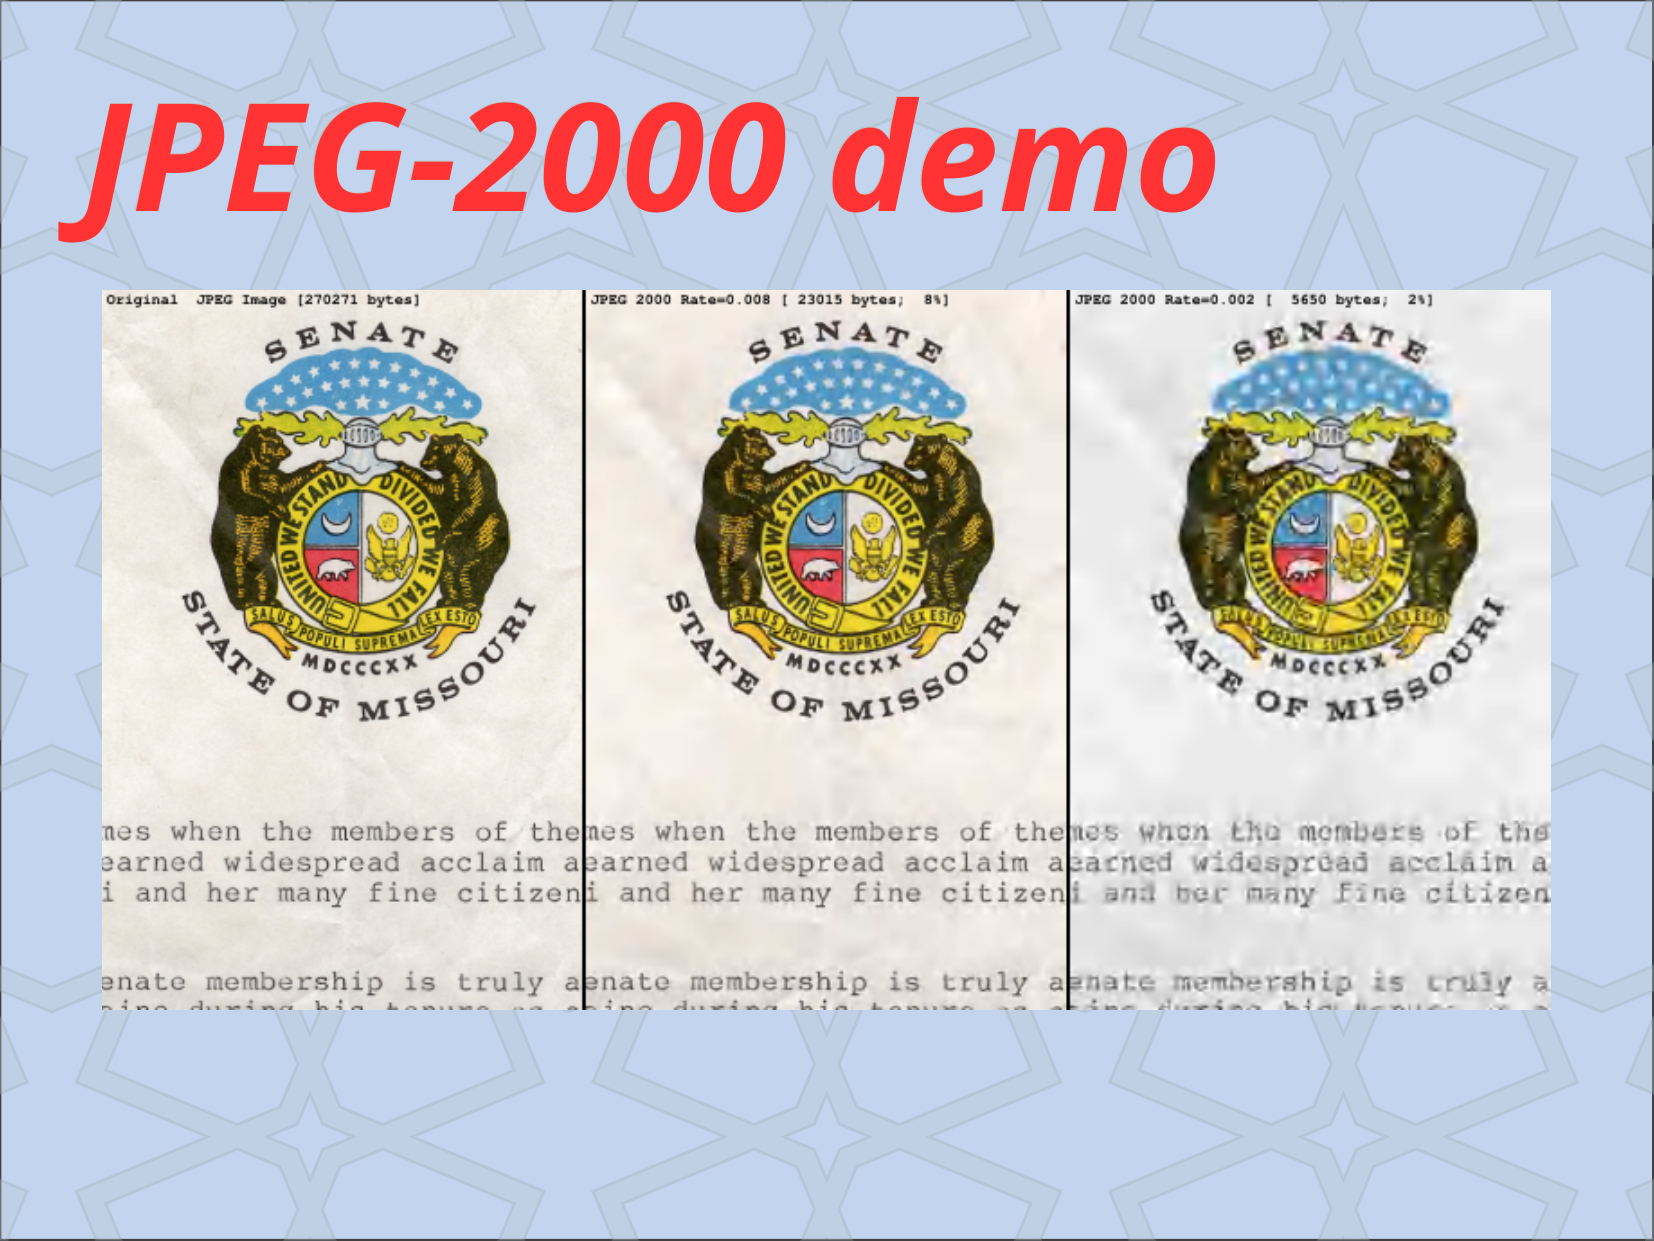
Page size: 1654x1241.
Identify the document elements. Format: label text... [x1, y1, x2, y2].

picture [102, 290, 1551, 1010]
title JPEG-2000 demo [82, 49, 1571, 257]
